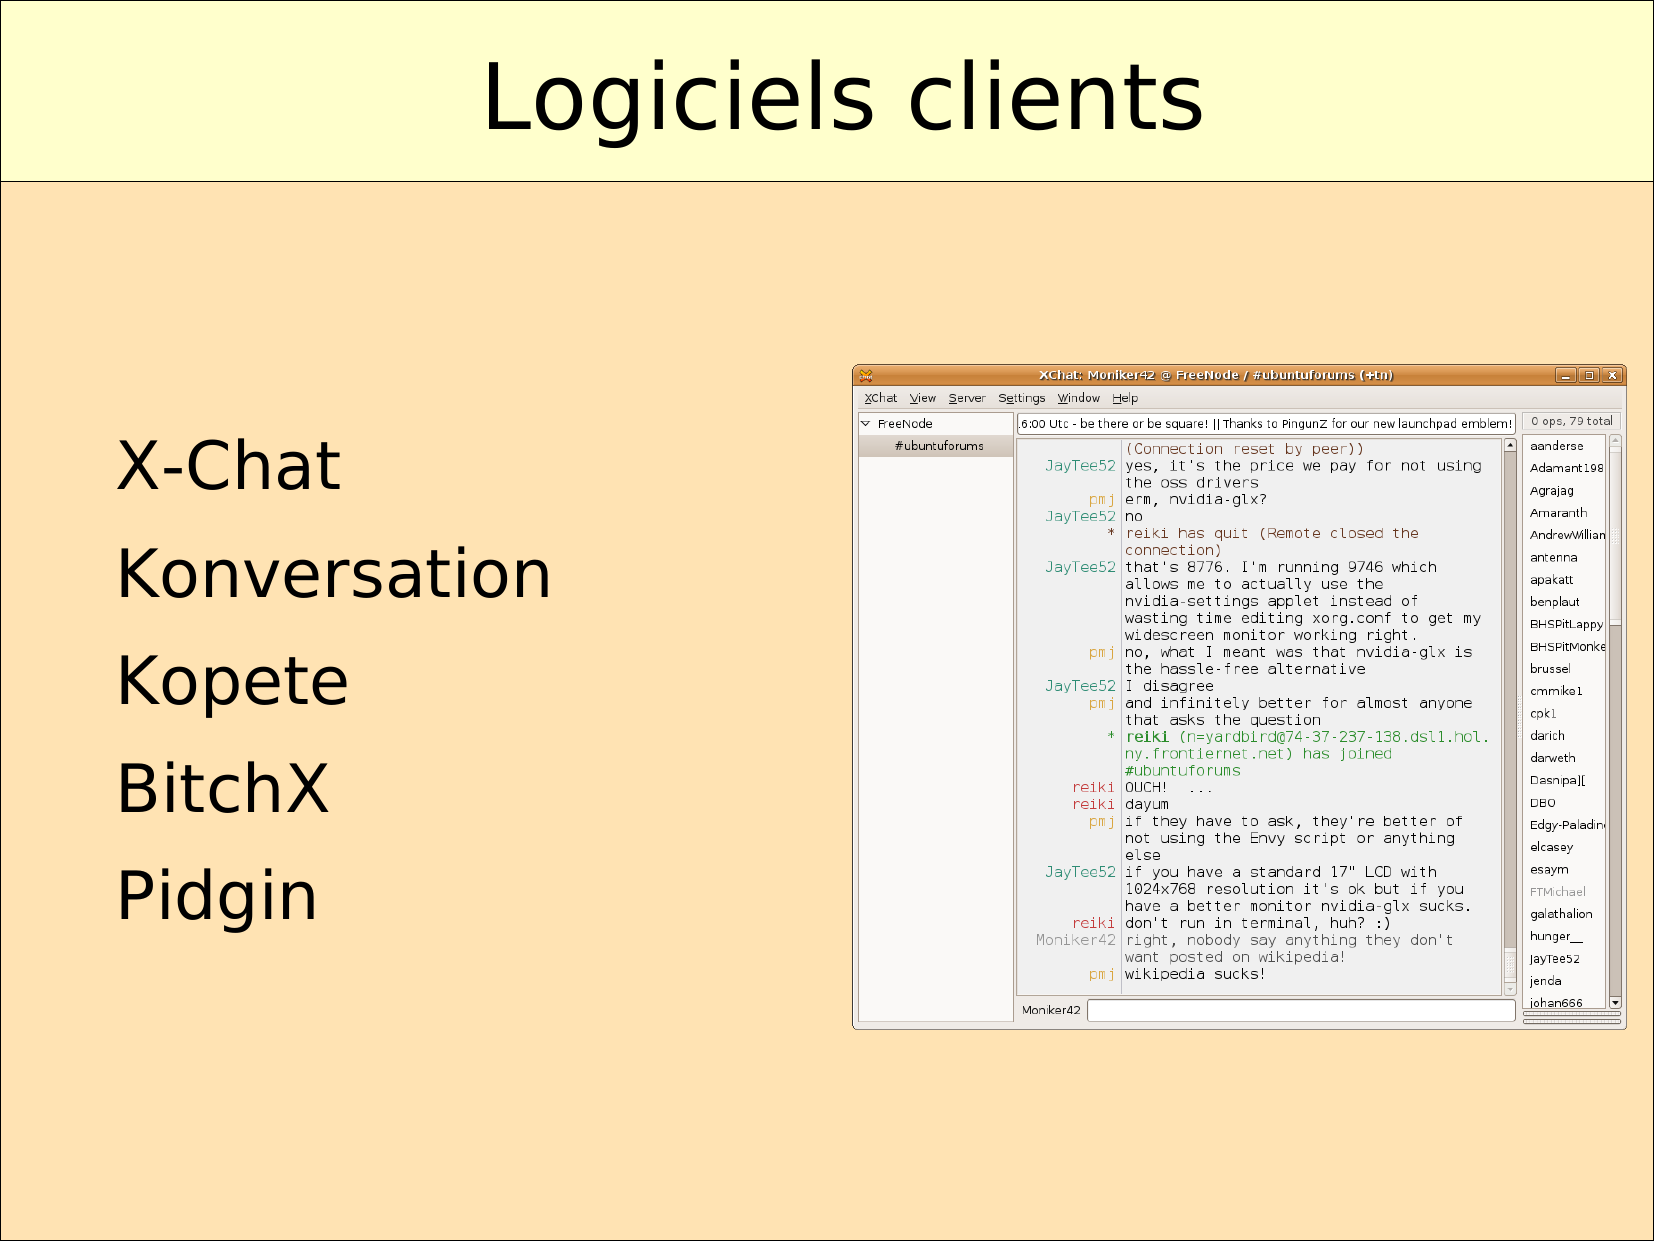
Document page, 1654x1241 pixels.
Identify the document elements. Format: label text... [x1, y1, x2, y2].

title Logiciels clients [135, 37, 1552, 158]
list X-Chat Konversation Kopete BitchX Pidgin [98, 428, 770, 936]
picture [852, 364, 1627, 1030]
